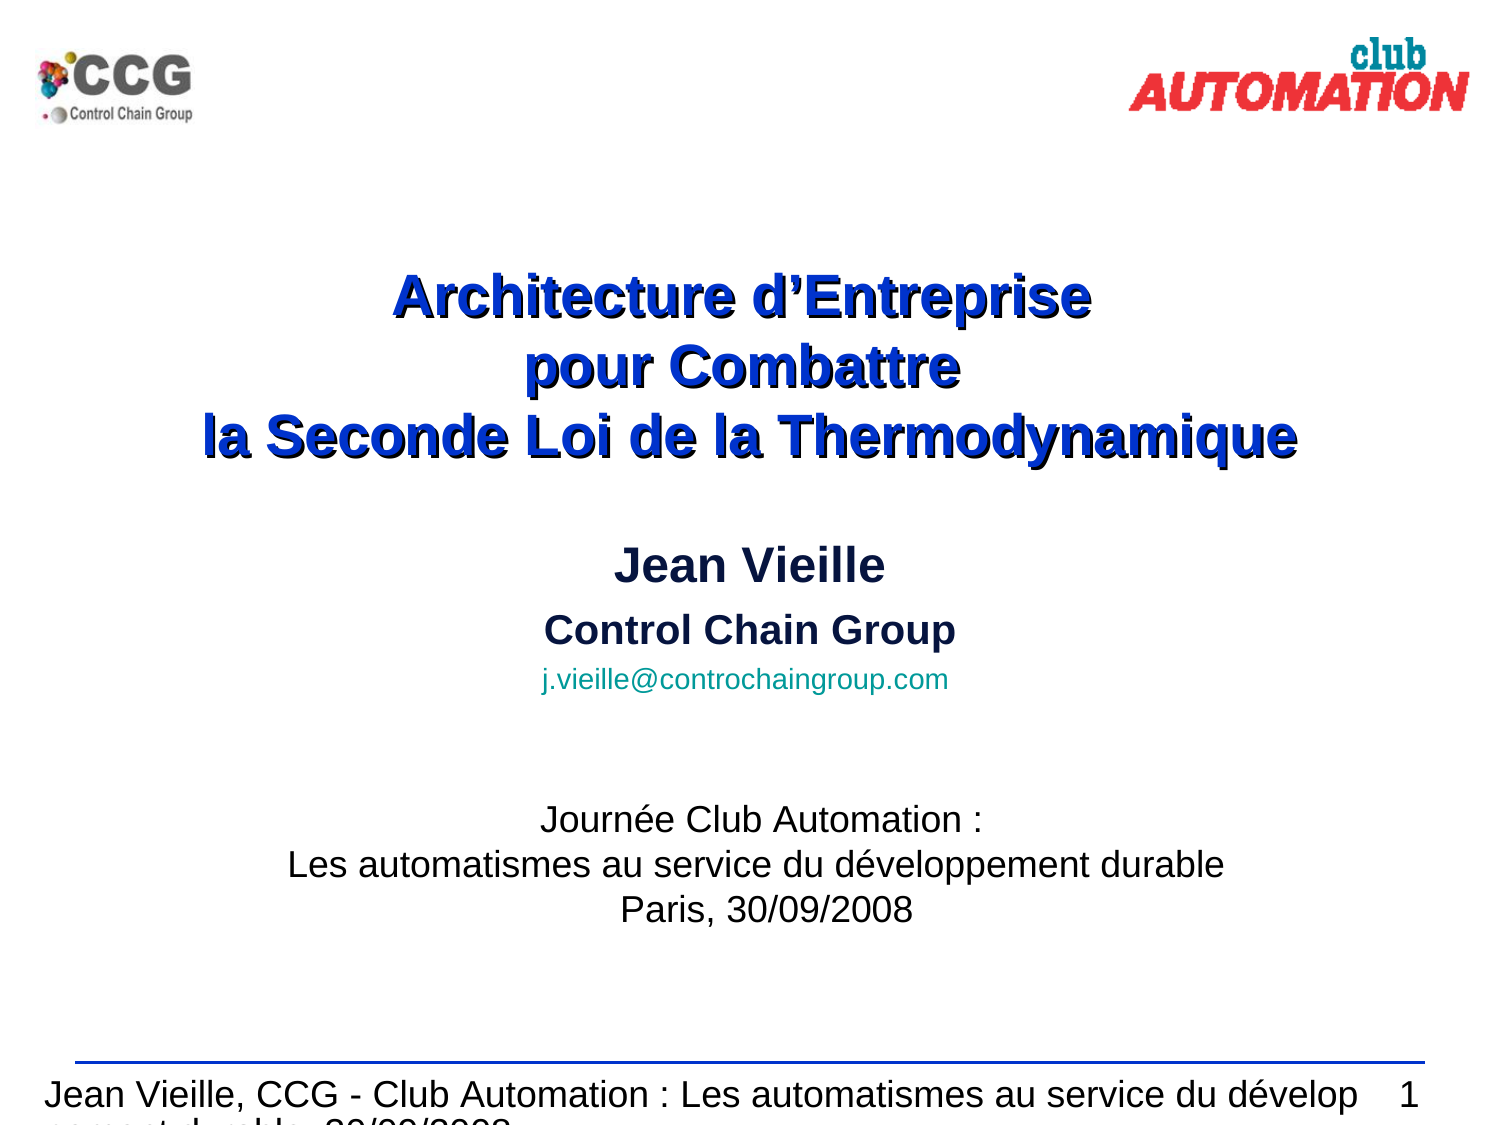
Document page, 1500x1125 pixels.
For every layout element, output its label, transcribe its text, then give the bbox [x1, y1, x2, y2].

picture [35, 48, 195, 129]
picture [1104, 31, 1470, 132]
text_box Journée Club Automation : Les automatismes au service du développement durable Paris, 30/09/2008 [272, 786, 1262, 938]
title Architecture d’Entreprise pour Combattre la Seconde Loi de la Thermodynamique [87, 174, 1413, 551]
subtitle Jean Vieille Control Chain Group j.vieille@controchaingroup.com [225, 525, 1276, 738]
